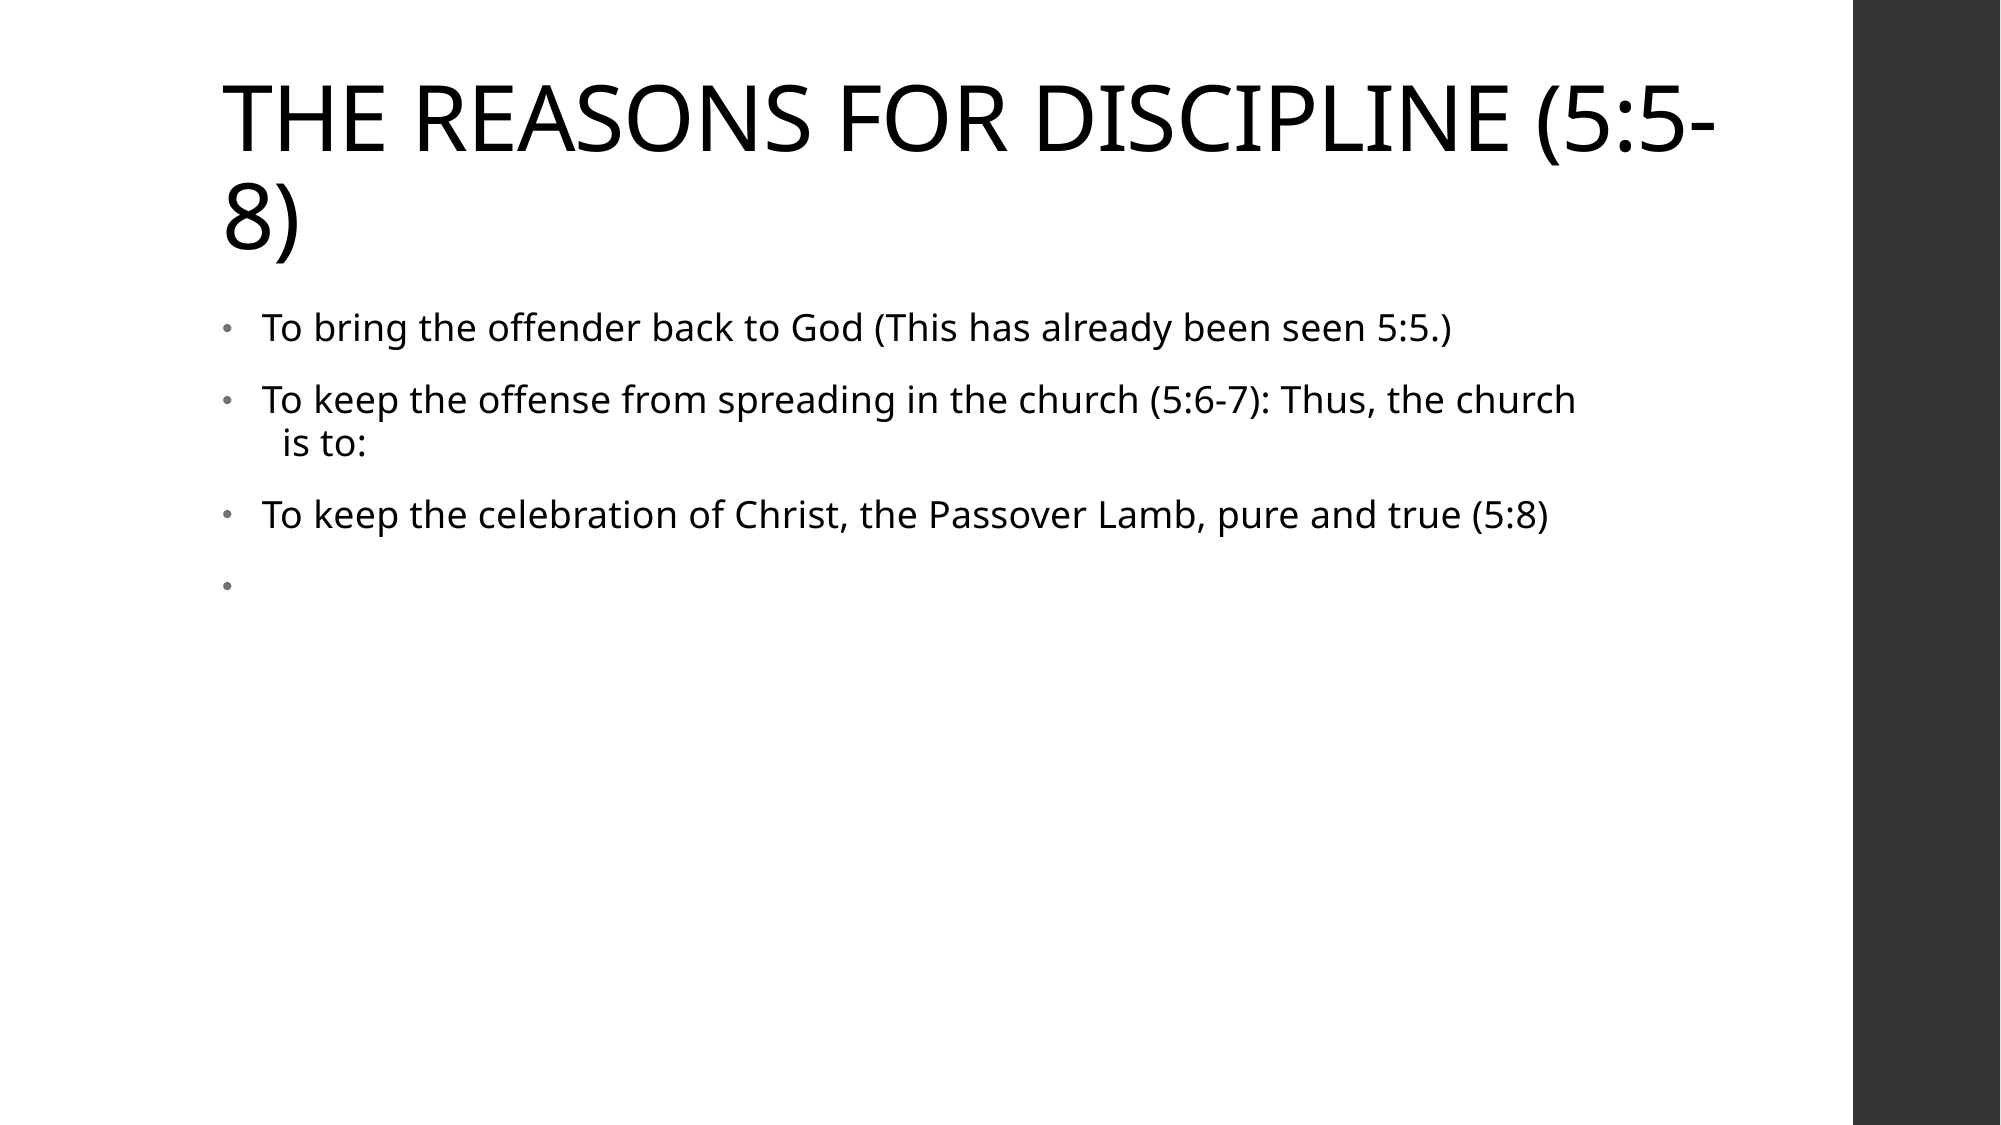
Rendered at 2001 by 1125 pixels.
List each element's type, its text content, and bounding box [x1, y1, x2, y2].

list To bring the offender back to God (This has already been seen 5:5.) To keep the offense from spreading in the church (5:6-7): Thus, the church is to: To keep the celebration of Christ, the Passover Lamb, pure and true (5:8) [206, 299, 1617, 1014]
title THE REASONS FOR DISCIPLINE (5:5-8) [206, 60, 1797, 278]
